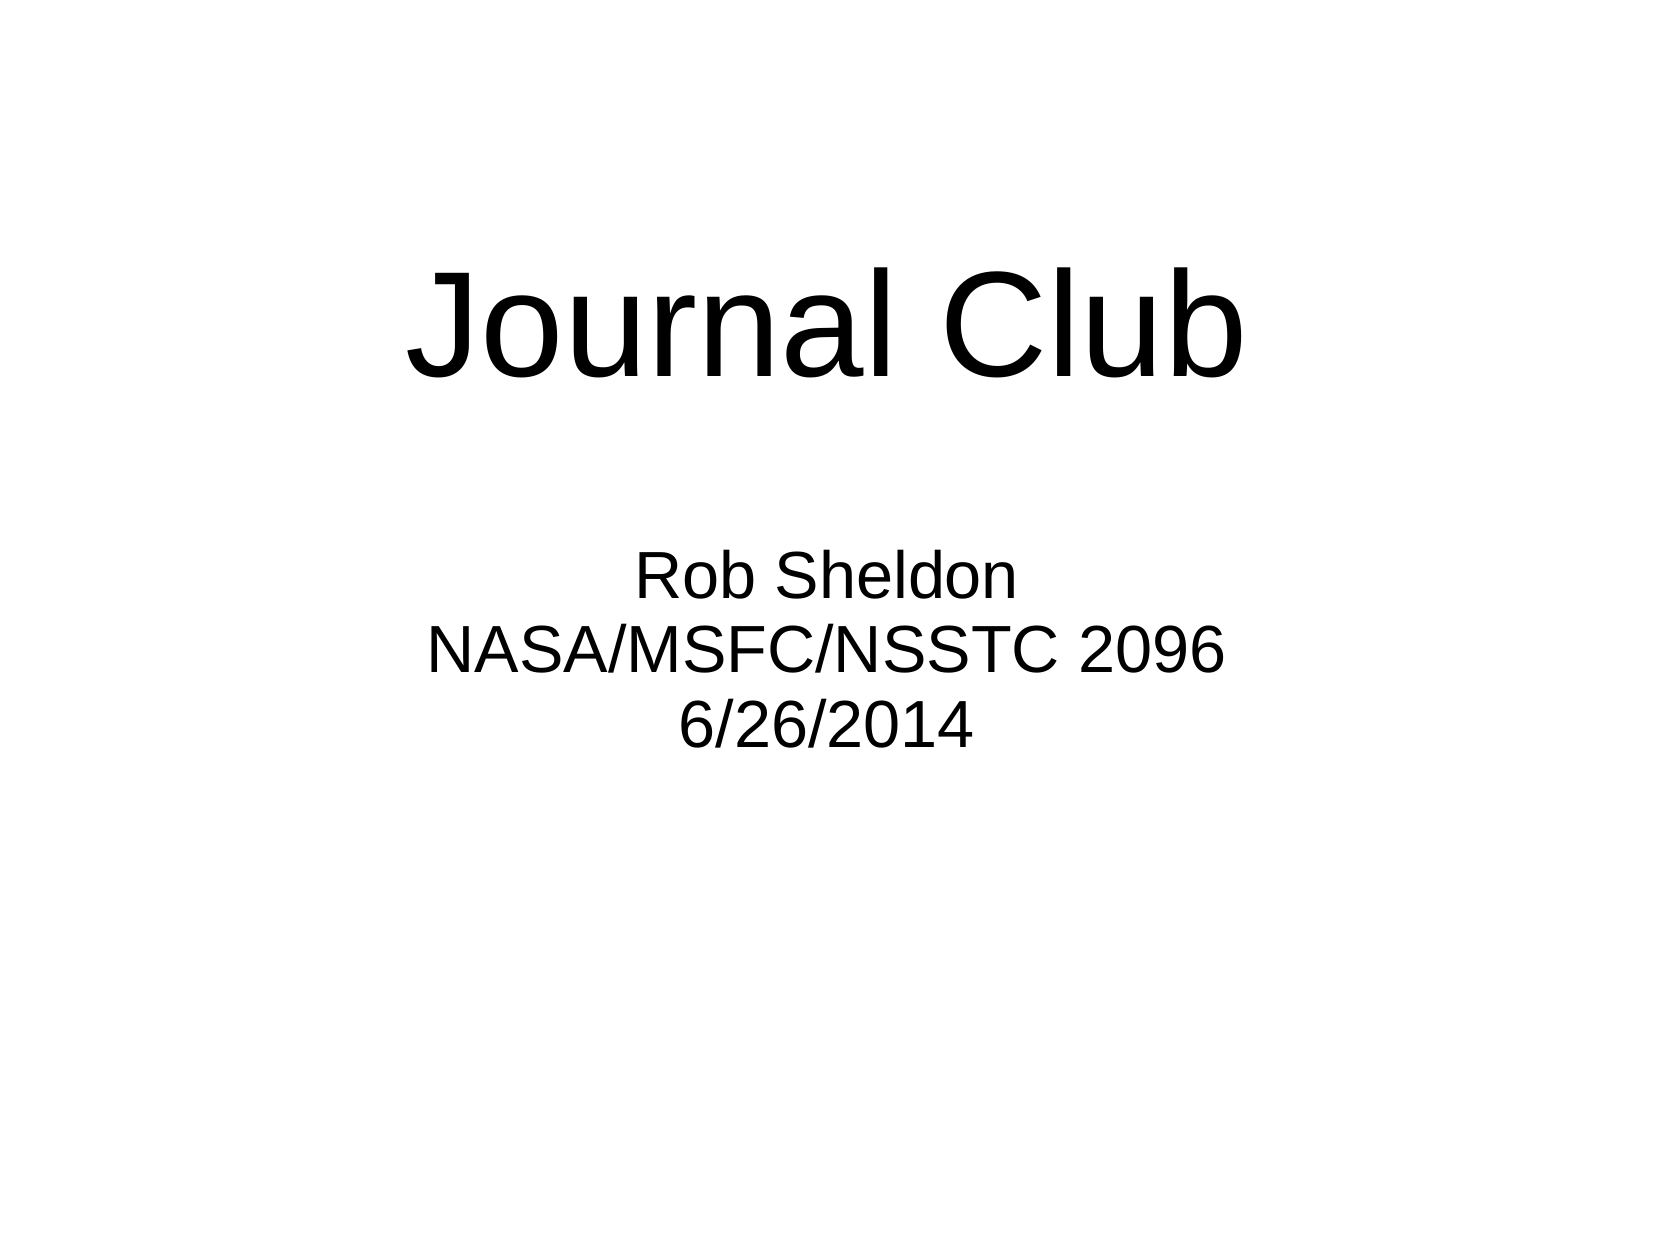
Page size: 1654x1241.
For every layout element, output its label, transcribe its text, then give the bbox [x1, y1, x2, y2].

title Journal Club [82, 49, 1571, 290]
subtitle Rob Sheldon NASA/MSFC/NSSTC 2096 6/26/2014 [82, 290, 1571, 1010]
